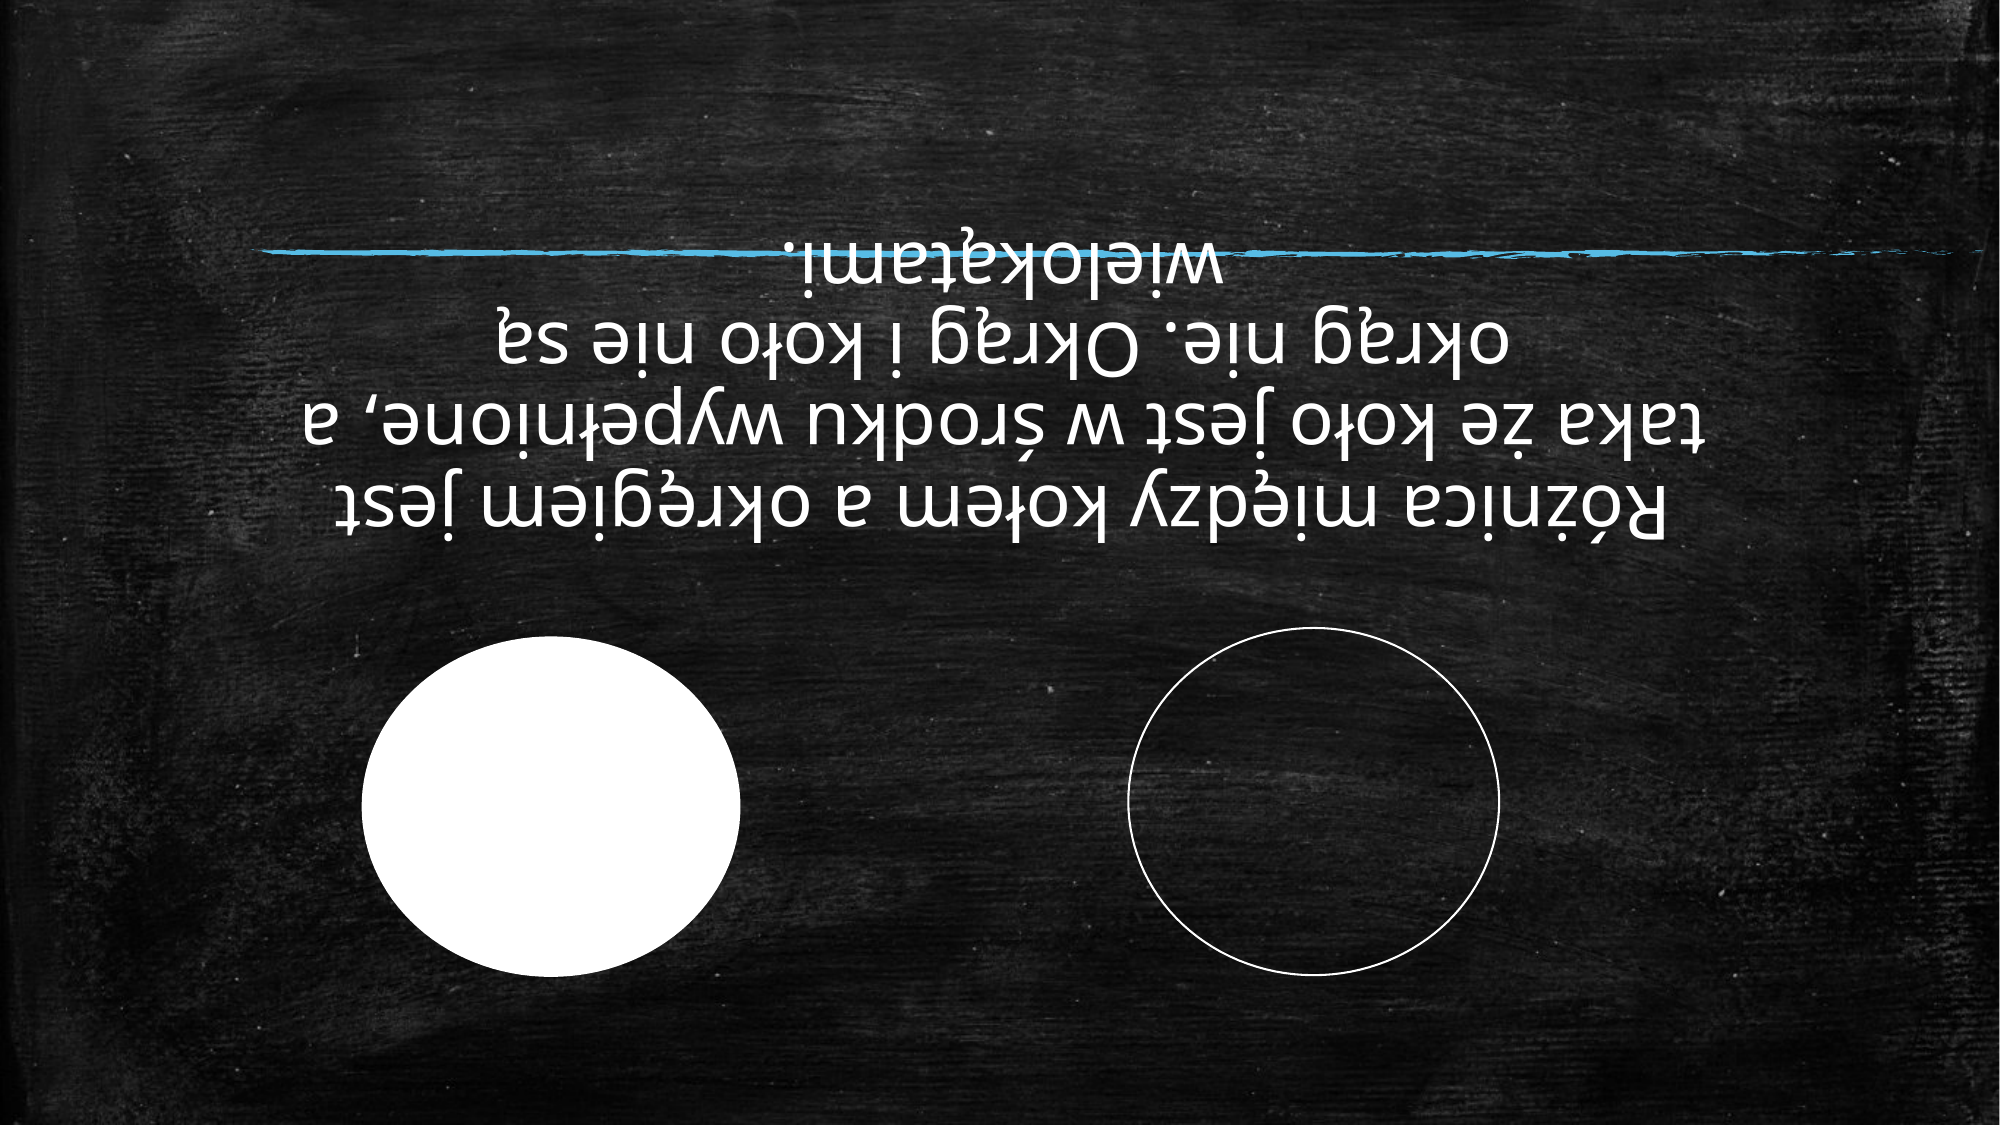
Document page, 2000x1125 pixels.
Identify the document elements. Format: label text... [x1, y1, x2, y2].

text_box Różnica między kołem a okręgiem jest taka że koło jest w środku wypełnione, a okrąg nie. Okrąg i koło nie są wielokątami. [253, 297, 1752, 559]
text_box [362, 637, 740, 976]
